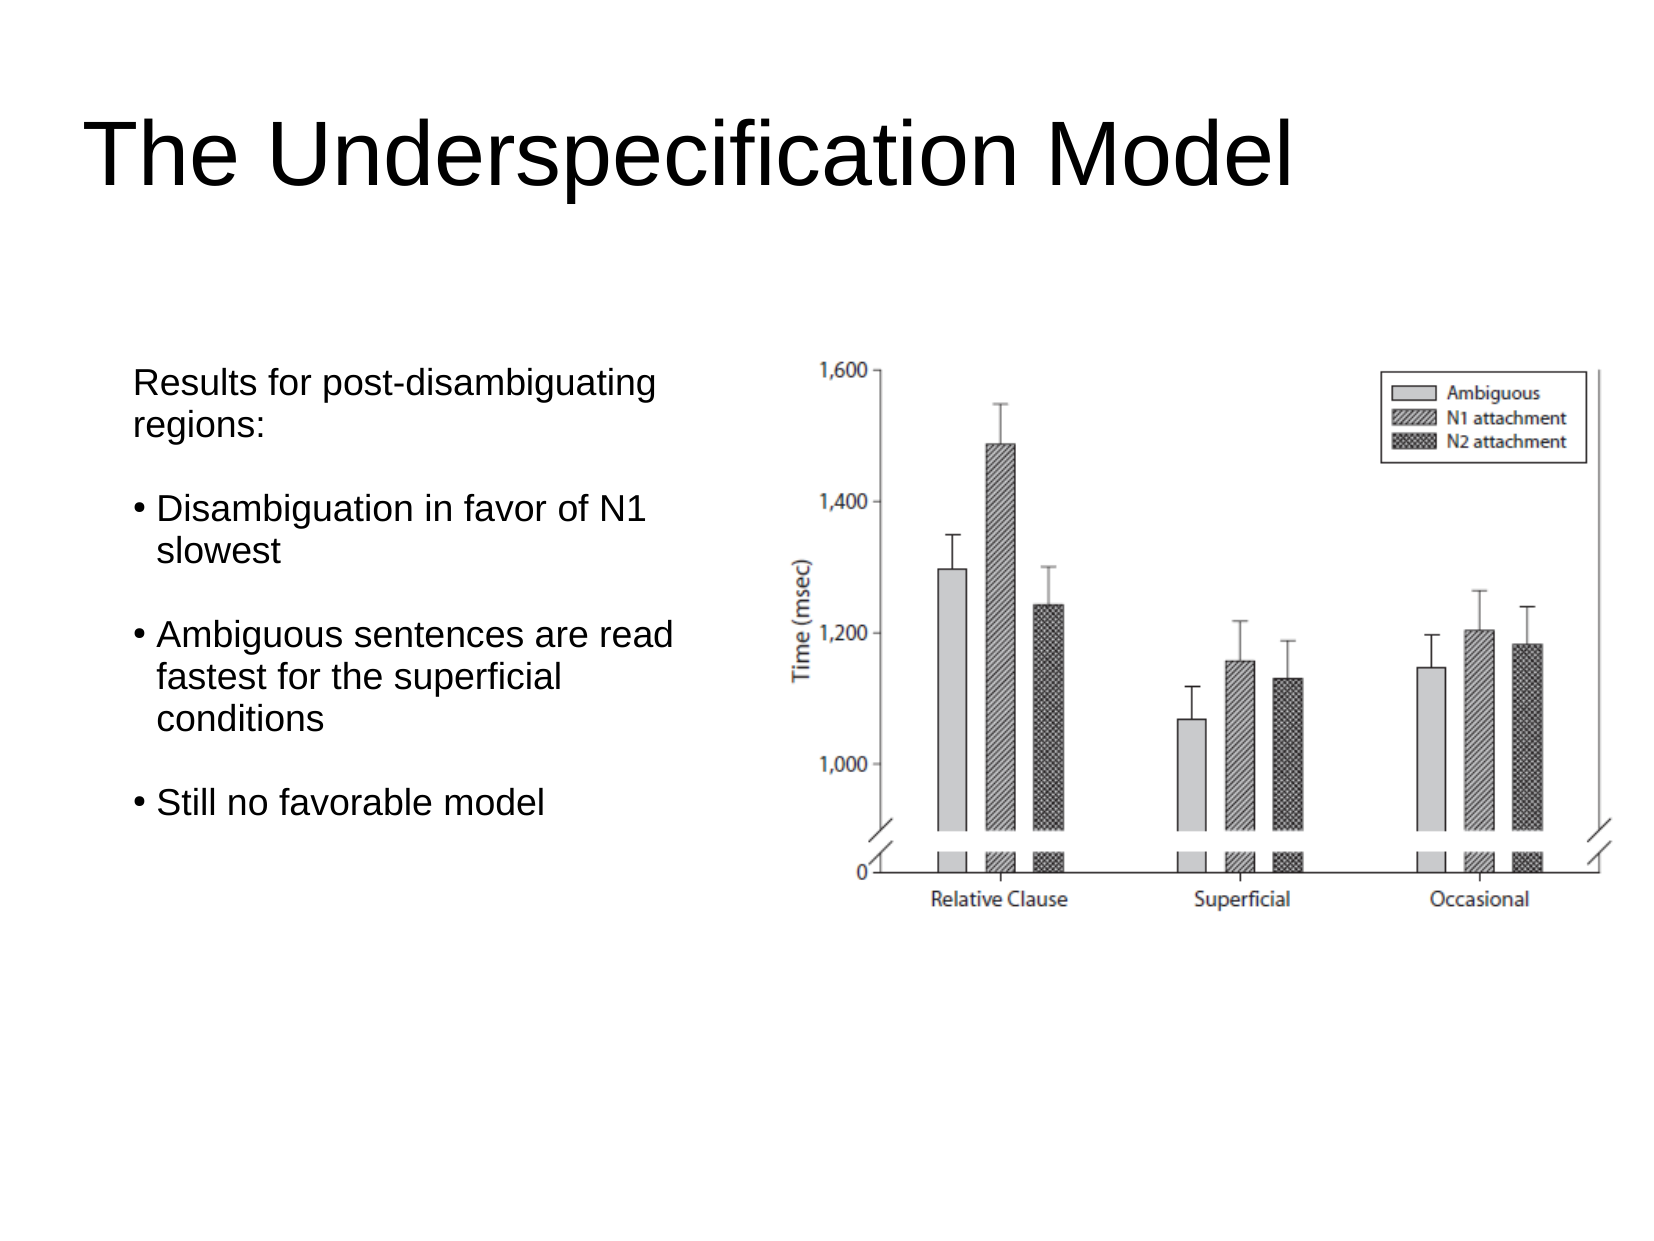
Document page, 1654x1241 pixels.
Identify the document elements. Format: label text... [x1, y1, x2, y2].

title The Underspecification Model [82, 49, 1571, 257]
text_box Results for post-disambiguating regions: Disambiguation in favor of N1 slowest Ambiguous sentences are read fastest for the superficial conditions Still no favorable model [118, 354, 739, 874]
picture [767, 348, 1625, 916]
